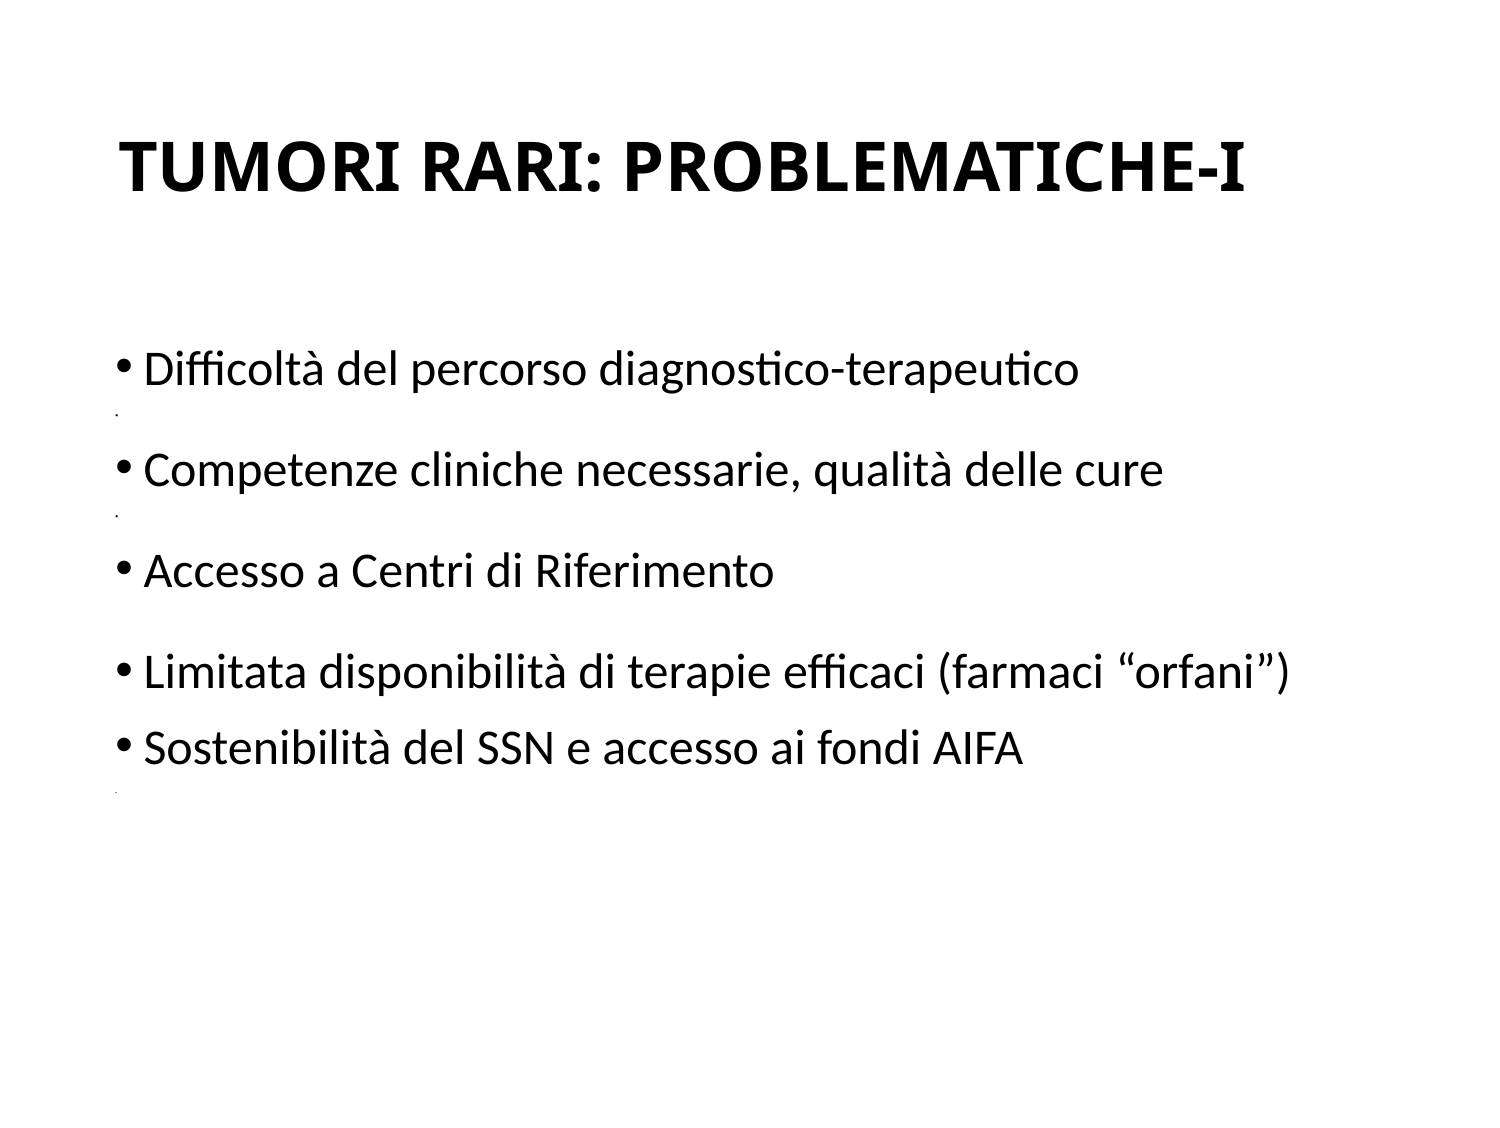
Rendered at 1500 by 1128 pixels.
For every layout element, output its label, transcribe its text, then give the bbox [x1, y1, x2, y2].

title TUMORI RARI: PROBLEMATICHE-I [103, 60, 1397, 279]
list Difficoltà del percorso diagnostico-terapeutico Competenze cliniche necessarie, qualità delle cure Accesso a Centri di Riferimento Limitata disponibilità di terapie efficaci (farmaci “orfani”) Sostenibilità del SSN e accesso ai fondi AIFA [100, 327, 1395, 1044]
